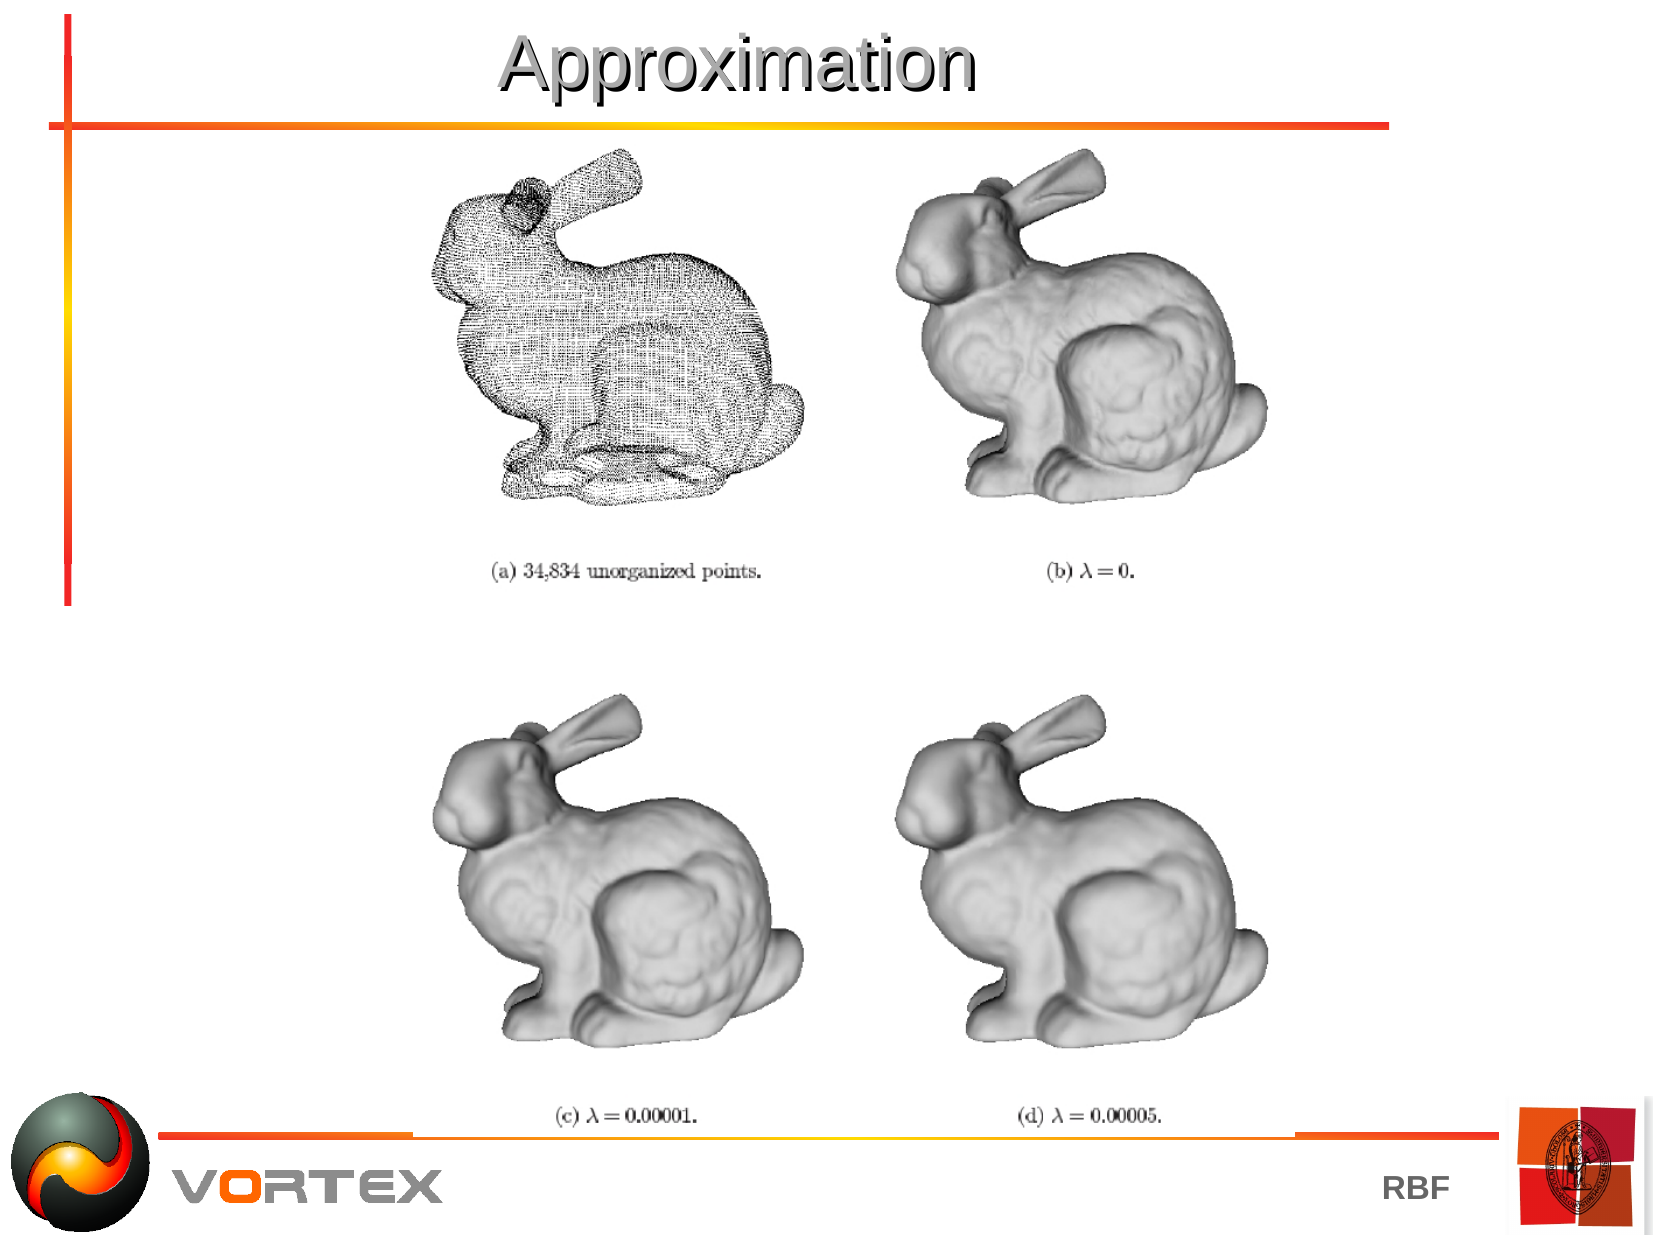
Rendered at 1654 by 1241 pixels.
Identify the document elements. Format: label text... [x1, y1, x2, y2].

picture [11, 143, 1295, 1232]
title Approximation [82, 4, 1392, 120]
picture [1505, 1096, 1653, 1235]
